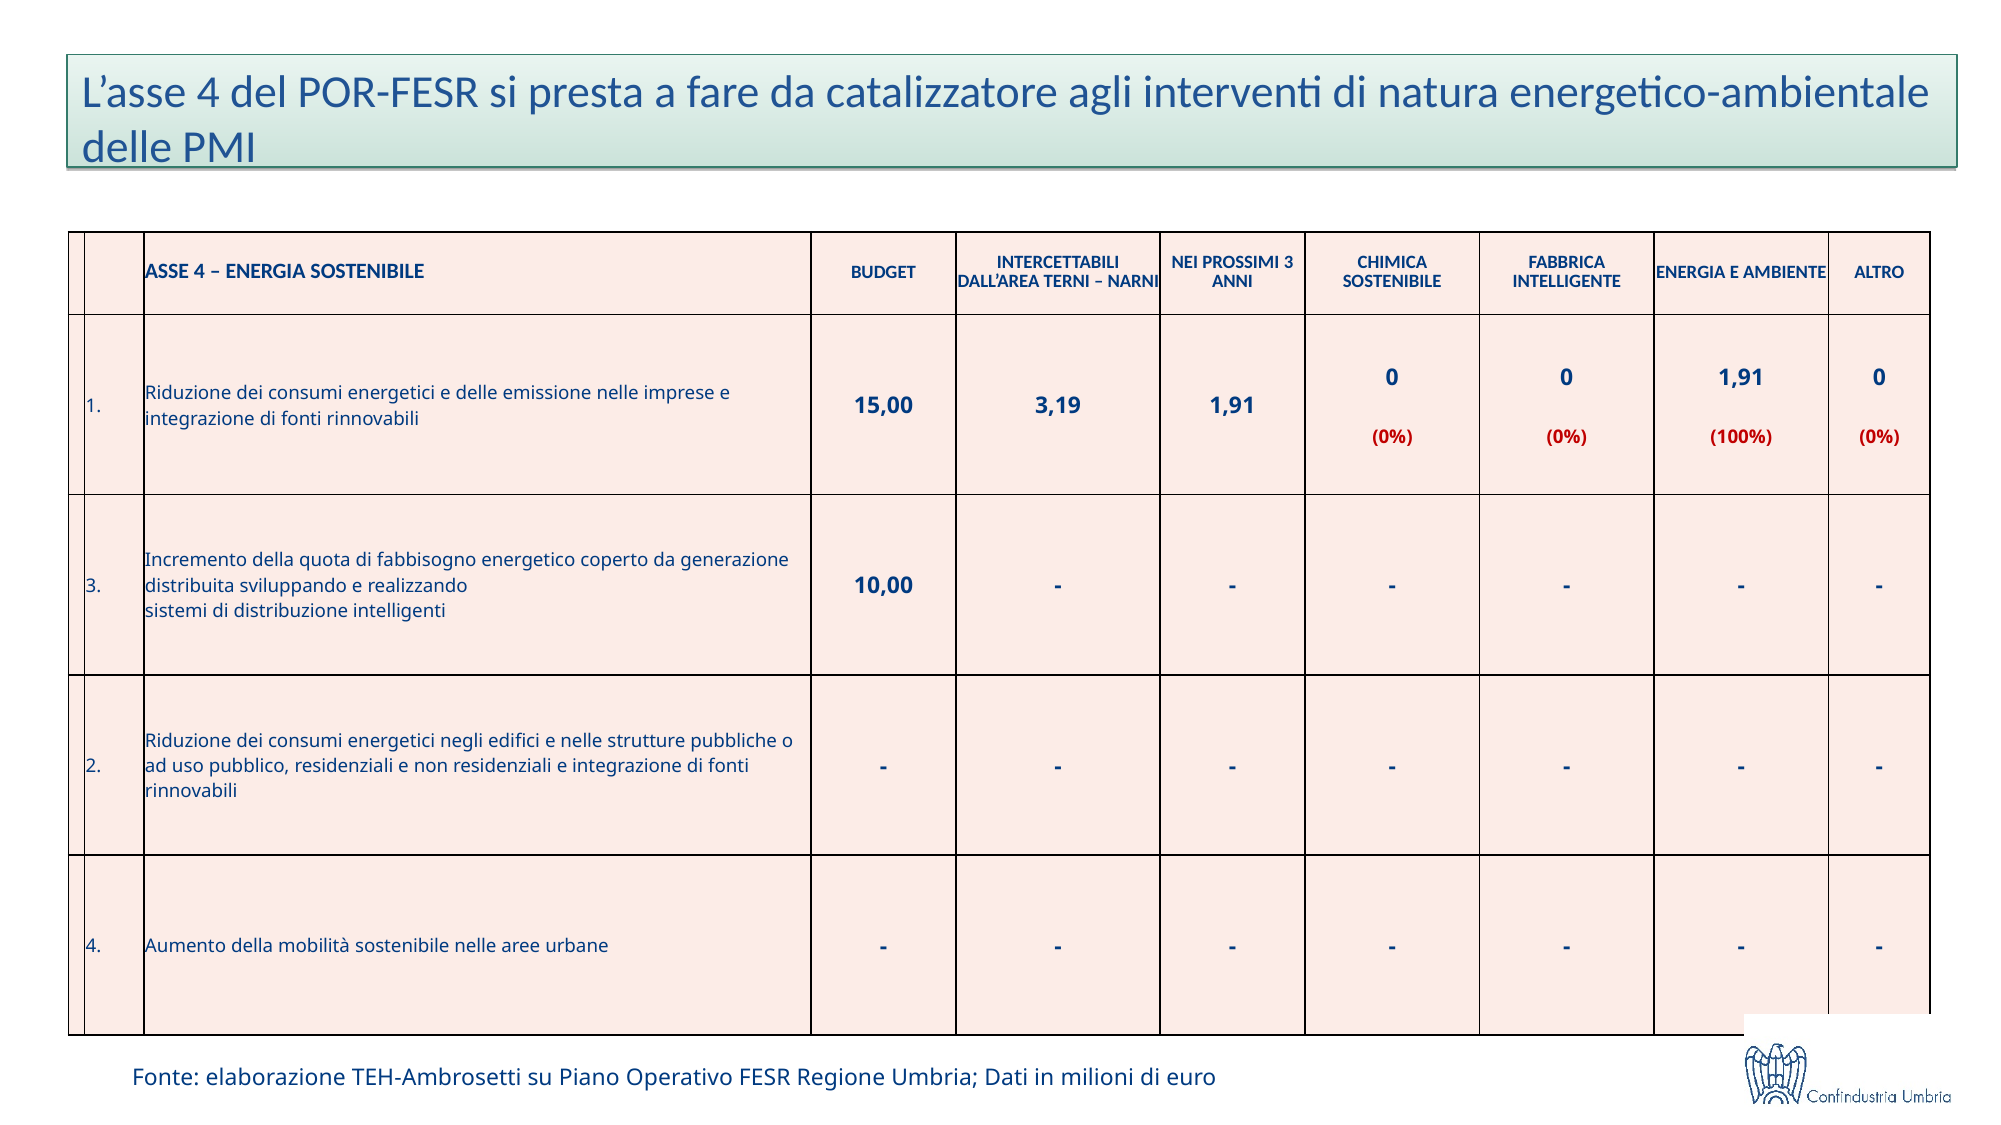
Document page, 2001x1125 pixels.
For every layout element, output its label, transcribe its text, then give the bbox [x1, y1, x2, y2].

table_cell 2. [85, 676, 143, 854]
table_cell - [1161, 495, 1304, 674]
table_cell - [1161, 856, 1304, 1034]
table_header NEI PROSSIMI 3 ANNI [1161, 233, 1304, 314]
table_cell - [1655, 856, 1828, 1034]
table_cell 10,00 [812, 495, 955, 674]
table_cell - [1829, 495, 1929, 674]
table_header FABBRICA INTELLIGENTE [1480, 233, 1653, 314]
table_cell 1,91 [1161, 315, 1304, 494]
table_header CHIMICA SOSTENIBILE [1306, 233, 1479, 314]
table_cell Riduzione dei consumi energetici e delle emissione nelle imprese e integrazione di fonti rinnovabili [145, 315, 810, 494]
table_cell - [1306, 856, 1479, 1034]
table_cell - [1306, 676, 1479, 854]
table_cell 1,91 (100%) [1655, 315, 1828, 494]
table_cell Riduzione dei consumi energetici negli edifici e nelle strutture pubbliche o ad uso pubblico, residenziali e non residenziali e integrazione di fonti rinnovabili [145, 676, 810, 854]
table_cell - [1480, 495, 1653, 674]
picture [1744, 1014, 1959, 1107]
title L’asse 4 del POR-FESR si presta a fare da catalizzatore agli interventi di natura energetico-ambientale delle PMI [66, 54, 1957, 167]
table_header [85, 233, 143, 314]
table_cell - [1480, 856, 1653, 1034]
table_cell 3. [85, 495, 143, 674]
table_cell 0 (0%) [1480, 315, 1653, 494]
table_cell 15,00 [812, 315, 955, 494]
table_cell - [1655, 676, 1828, 854]
table_cell - [957, 495, 1159, 674]
table_cell 0 (0%) [1306, 315, 1479, 494]
table_cell 0 (0%) [1829, 315, 1929, 494]
table_cell - [957, 676, 1159, 854]
table_cell - [1306, 495, 1479, 674]
table_cell - [812, 676, 955, 854]
table_header BUDGET [812, 233, 955, 314]
table_cell - [812, 856, 955, 1034]
table_cell 1. [85, 315, 143, 494]
table_cell [69, 676, 84, 854]
table_header ENERGIA E AMBIENTE [1655, 233, 1828, 314]
table_header ASSE 4 – ENERGIA SOSTENIBILE [145, 233, 810, 314]
table_cell 4. [85, 856, 143, 1034]
table_cell - [1655, 495, 1828, 674]
table_cell [69, 315, 84, 494]
table_header INTERCETTABILI DALL’AREA TERNI – NARNI [957, 233, 1159, 314]
table_cell - [1829, 856, 1929, 1014]
table_cell 3,19 [957, 315, 1159, 494]
table_cell [69, 856, 84, 1034]
table_cell - [1480, 676, 1653, 854]
table_cell - [1829, 676, 1929, 854]
table_cell - [1161, 676, 1304, 854]
table_cell Aumento della mobilità sostenibile nelle aree urbane [145, 856, 810, 1034]
table_header ALTRO [1829, 233, 1929, 314]
table_cell Incremento della quota di fabbisogno energetico coperto da generazione distribuita sviluppando e realizzando sistemi di distribuzione intelligenti [145, 495, 810, 674]
table_cell - [957, 856, 1159, 1034]
table_cell [69, 495, 84, 674]
table_header [69, 233, 84, 314]
text_box Fonte: elaborazione TEH-Ambrosetti su Piano Operativo FESR Regione Umbria; Dati in milioni di euro [127, 1058, 1467, 1102]
